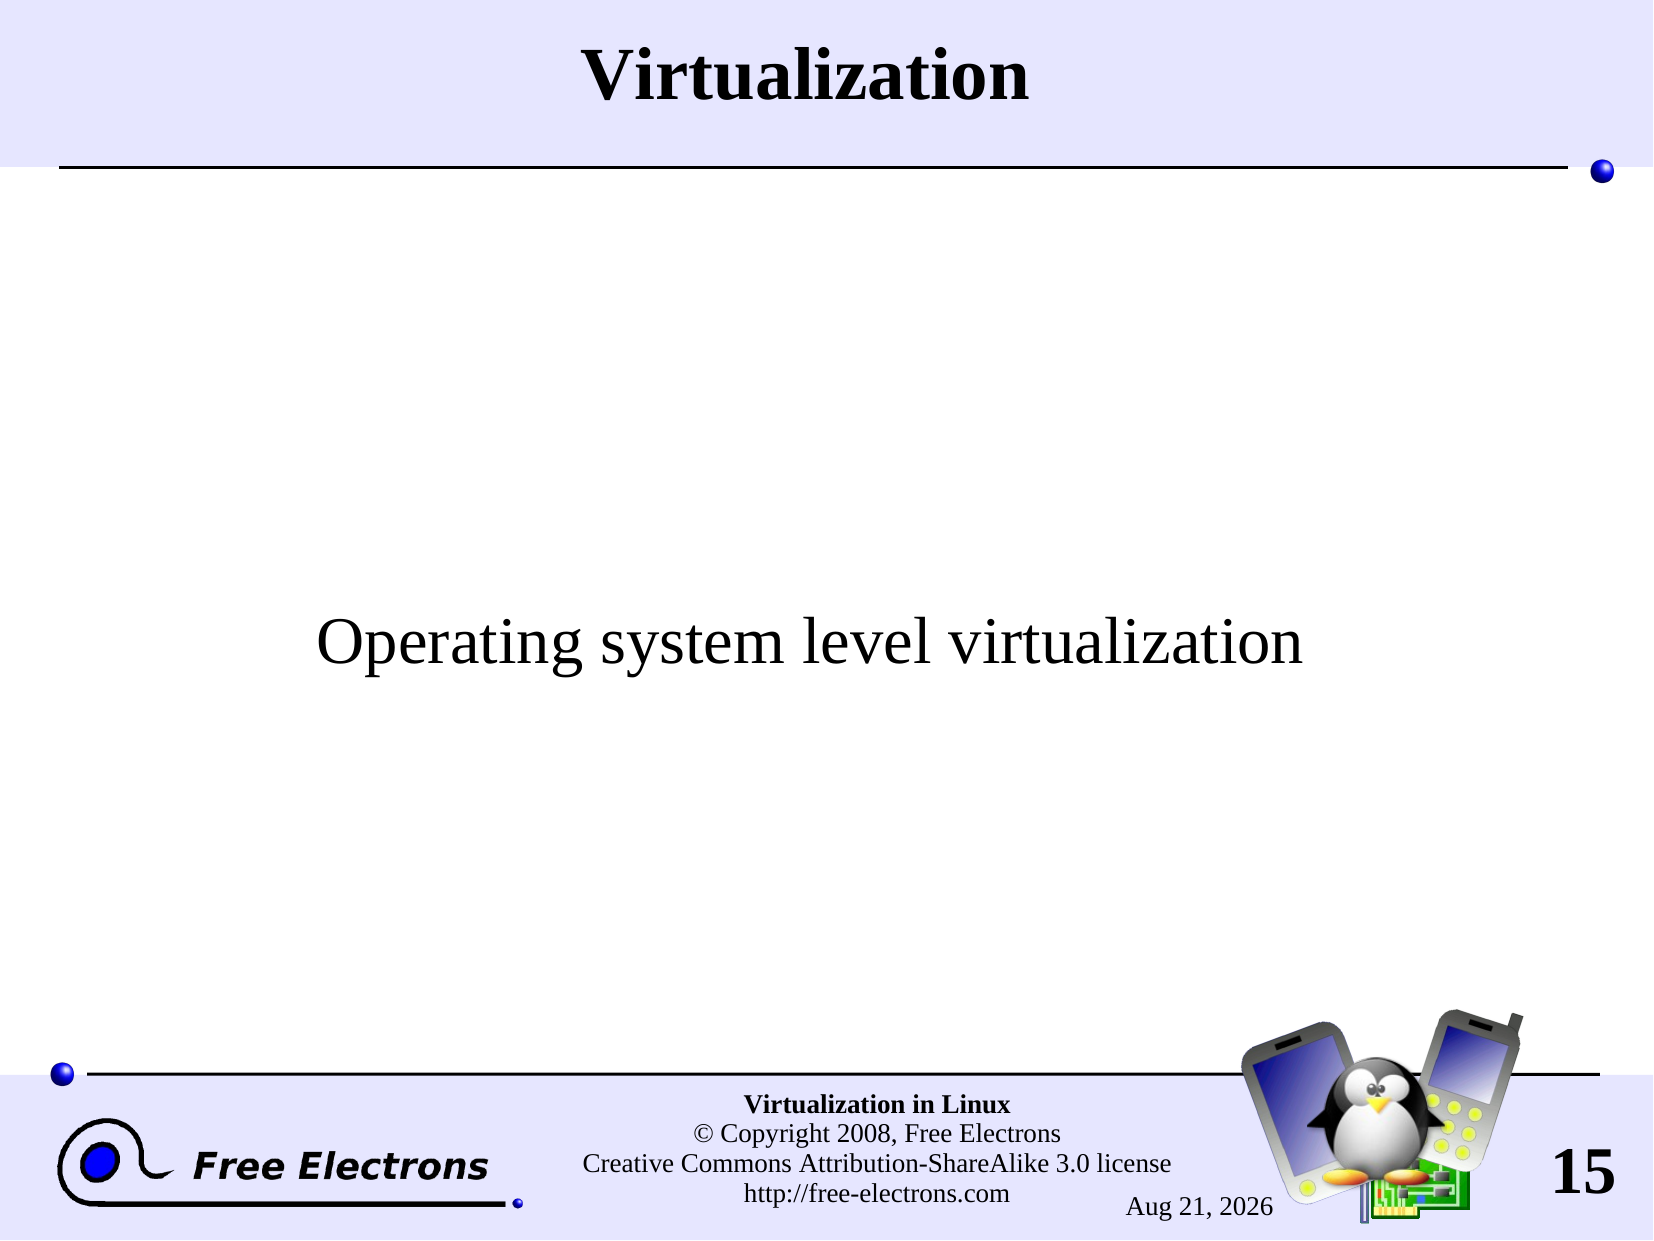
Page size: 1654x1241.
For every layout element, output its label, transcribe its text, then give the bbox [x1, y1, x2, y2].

subtitle Operating system level virtualization [105, 216, 1518, 1066]
picture [1231, 1007, 1538, 1241]
title Virtualization [60, 25, 1551, 124]
picture [50, 1107, 527, 1216]
